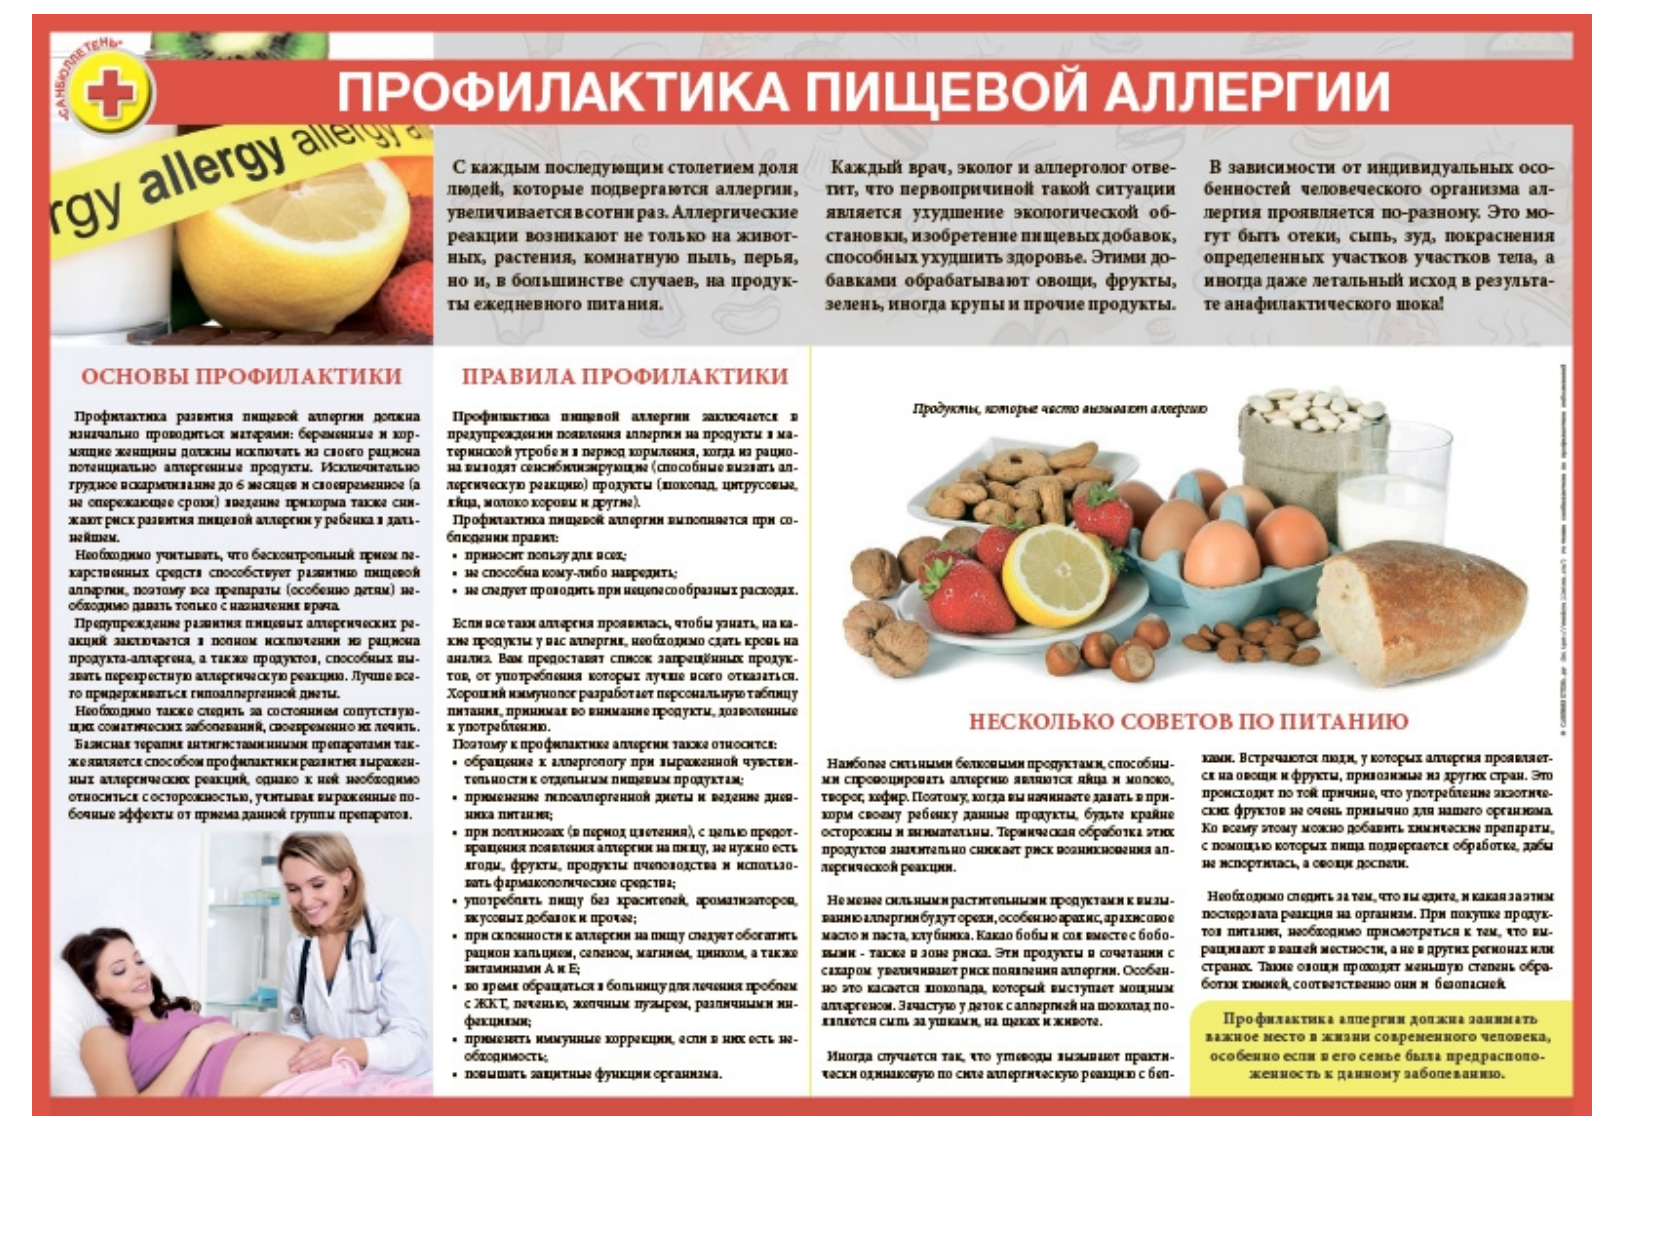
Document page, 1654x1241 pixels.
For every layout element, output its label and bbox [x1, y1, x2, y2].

picture [32, 14, 1592, 1116]
